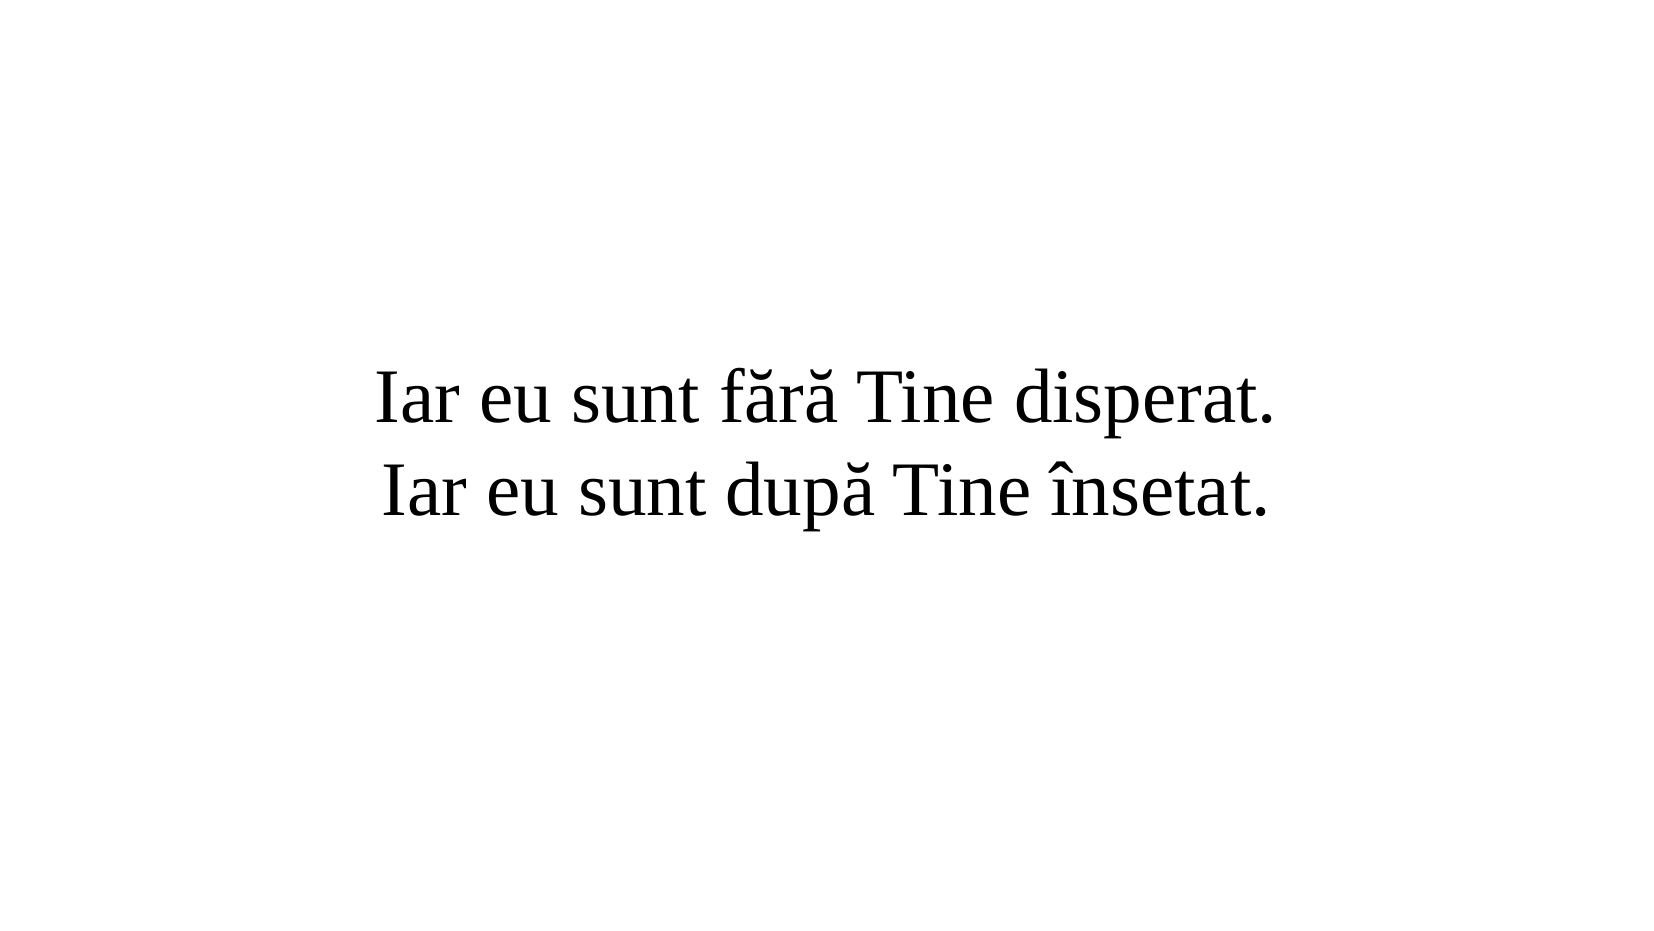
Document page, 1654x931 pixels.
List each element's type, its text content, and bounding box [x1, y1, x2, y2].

subtitle Iar eu sunt fără Tine disperat. Iar eu sunt după Tine însetat. [0, 338, 1654, 573]
